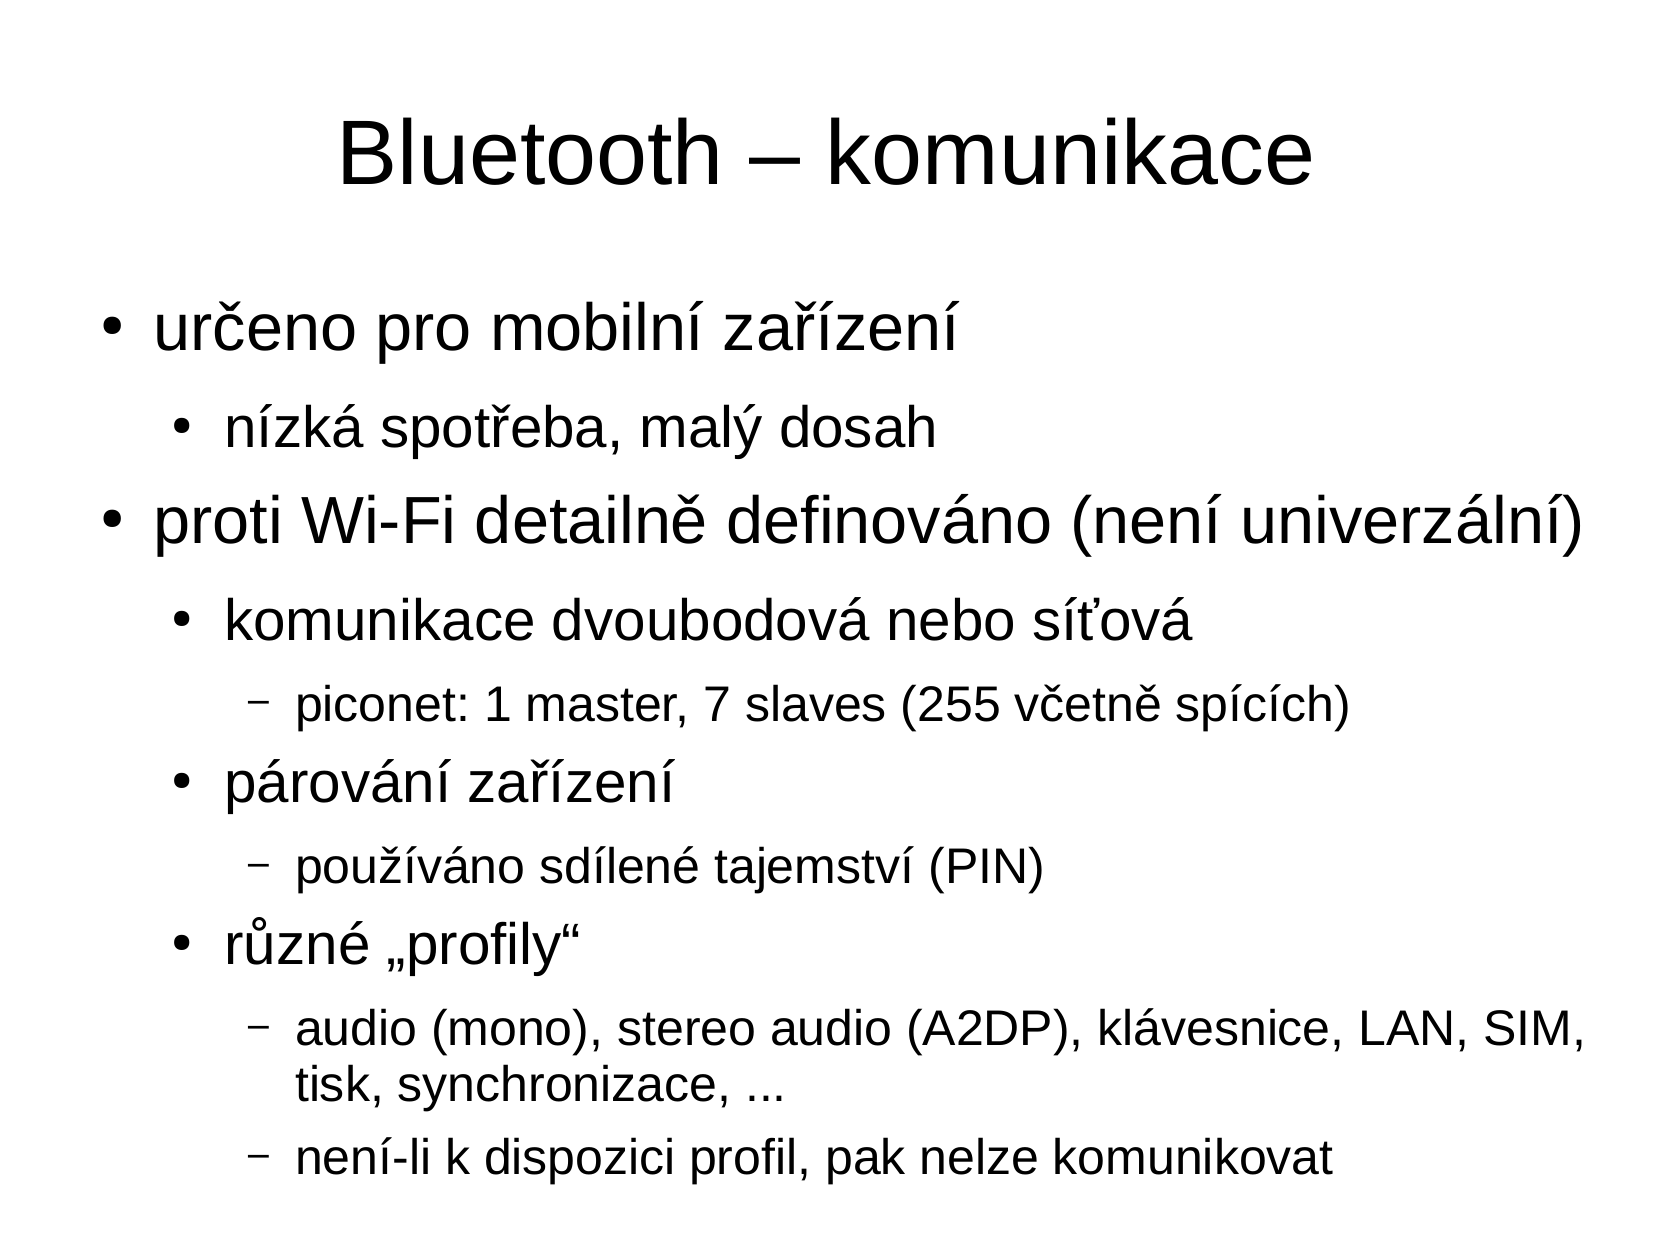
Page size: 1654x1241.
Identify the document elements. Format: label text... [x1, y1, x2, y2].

title Bluetooth – komunikace [82, 49, 1571, 257]
list určeno pro mobilní zařízení nízká spotřeba, malý dosah proti Wi-Fi detailně definováno (není univerzální) komunikace dvoubodová nebo síťová piconet: 1 master, 7 slaves (255 včetně spících) párování zařízení používáno sdílené tajemství (PIN) různé „profily“ audio (mono), stereo audio (A2DP), klávesnice, LAN, SIM, tisk, synchronizace, ... není-li k dispozici profil, pak nelze komunikovat [82, 290, 1625, 1194]
